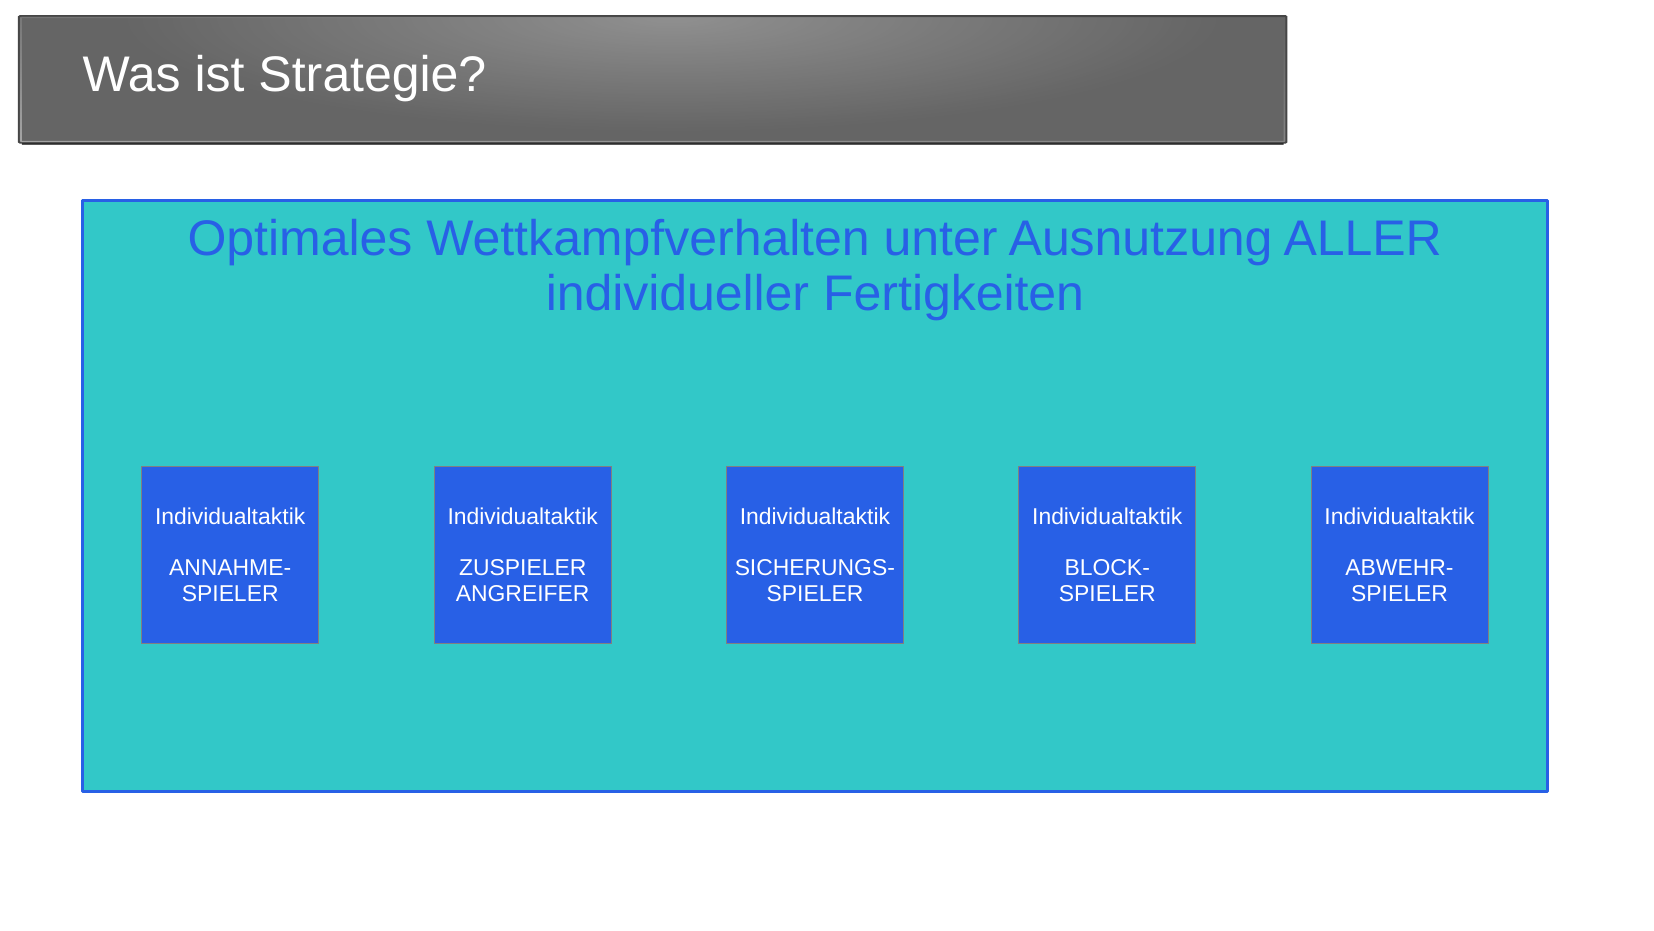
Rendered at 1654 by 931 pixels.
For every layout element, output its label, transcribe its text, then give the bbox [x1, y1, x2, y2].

text_box Individualtaktik BLOCK- SPIELER [1018, 466, 1196, 644]
text_box Individualtaktik ABWEHR- SPIELER [1311, 466, 1489, 644]
text_box Individualtaktik ZUSPIELER ANGREIFER [434, 466, 612, 644]
text_box Optimales Wettkampfverhalten unter Ausnutzung ALLER individueller Fertigkeiten [82, 200, 1548, 792]
text_box Individualtaktik ANNAHME- SPIELER [141, 466, 319, 644]
title Was ist Strategie? [82, 29, 1235, 119]
text_box Individualtaktik SICHERUNGS- SPIELER [726, 466, 904, 644]
